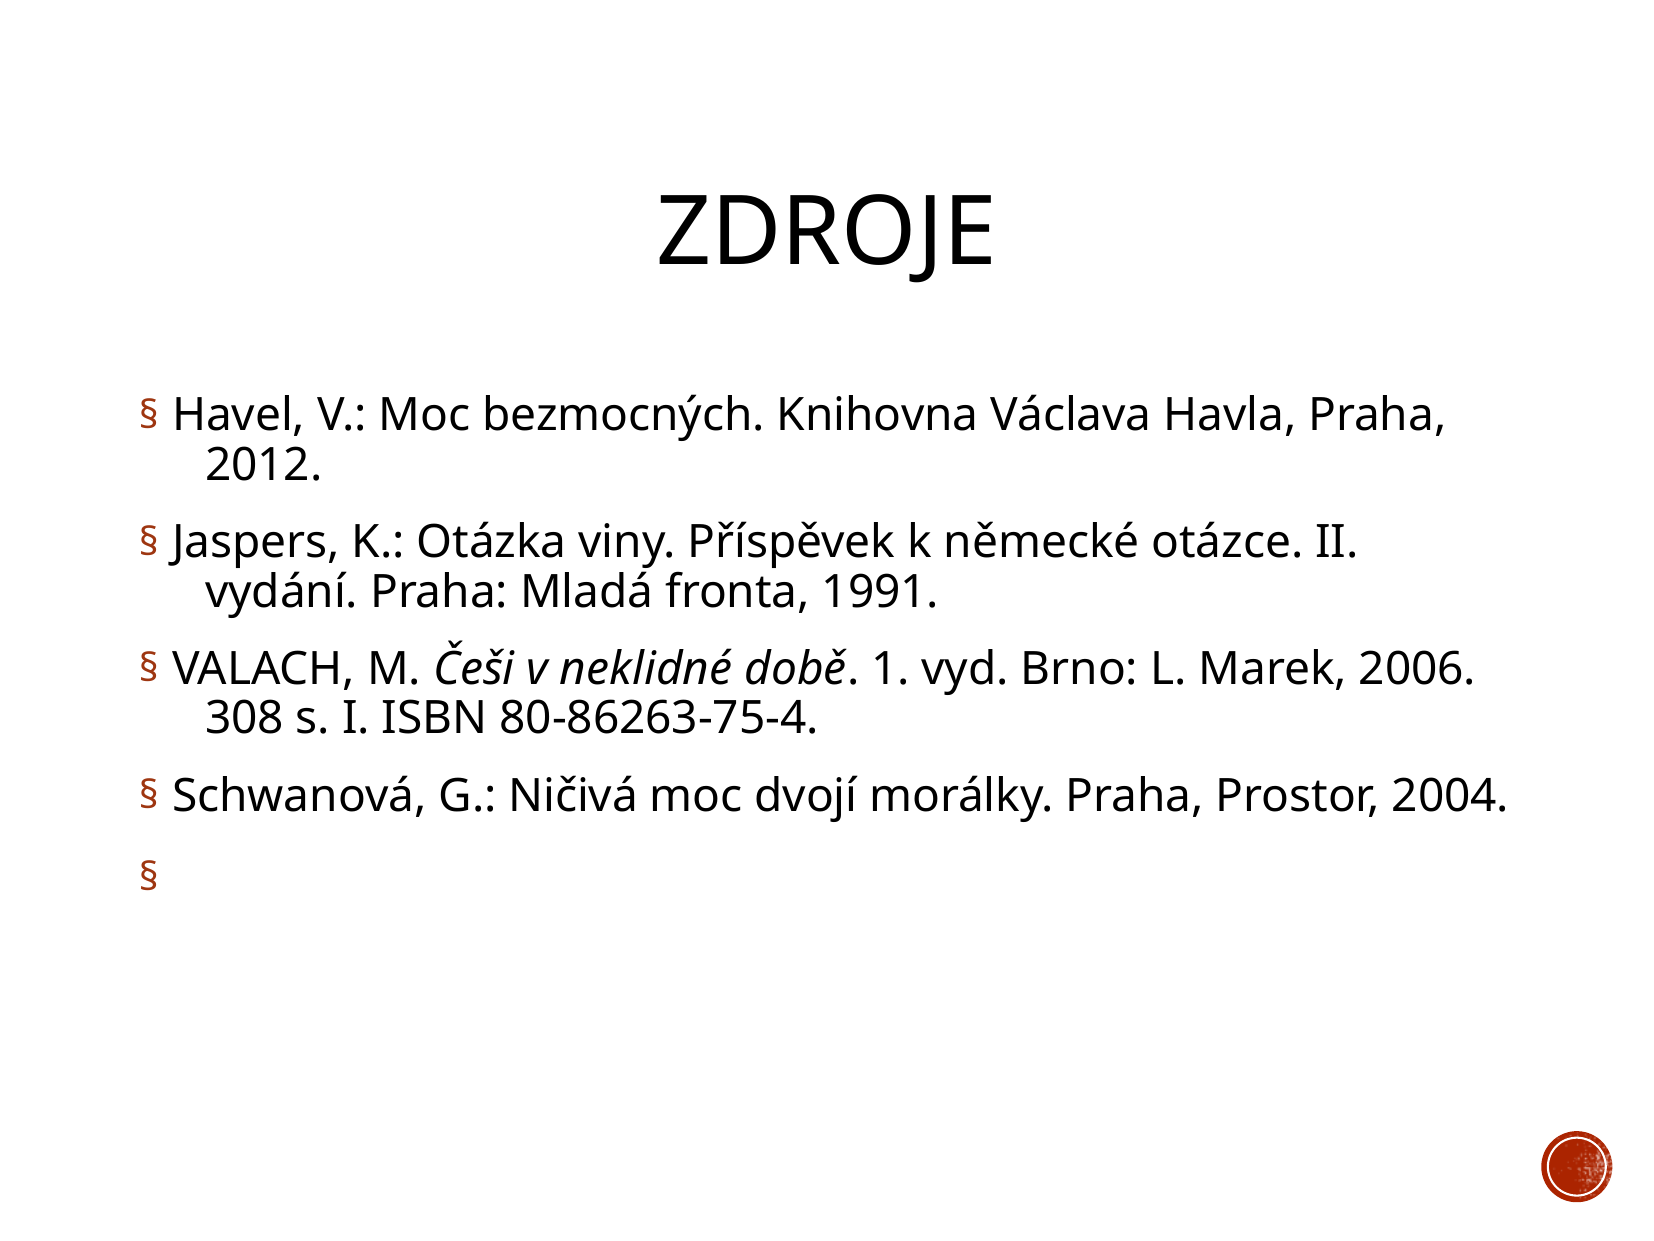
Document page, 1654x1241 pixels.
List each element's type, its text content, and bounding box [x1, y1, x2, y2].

list Havel, V.: Moc bezmocných. Knihovna Václava Havla, Praha, 2012. Jaspers, K.: Otázka viny. Příspěvek k německé otázce. II. vydání. Praha: Mladá fronta, 1991. VALACH, M. Češi v neklidné době. 1. vyd. Brno: L. Marek, 2006. 308 s. I. ISBN 80-86263-75-4. Schwanová, G.: Ničivá moc dvojí morálky. Praha, Prostor, 2004. [124, 383, 1530, 1117]
title Zdroje [124, 87, 1530, 379]
